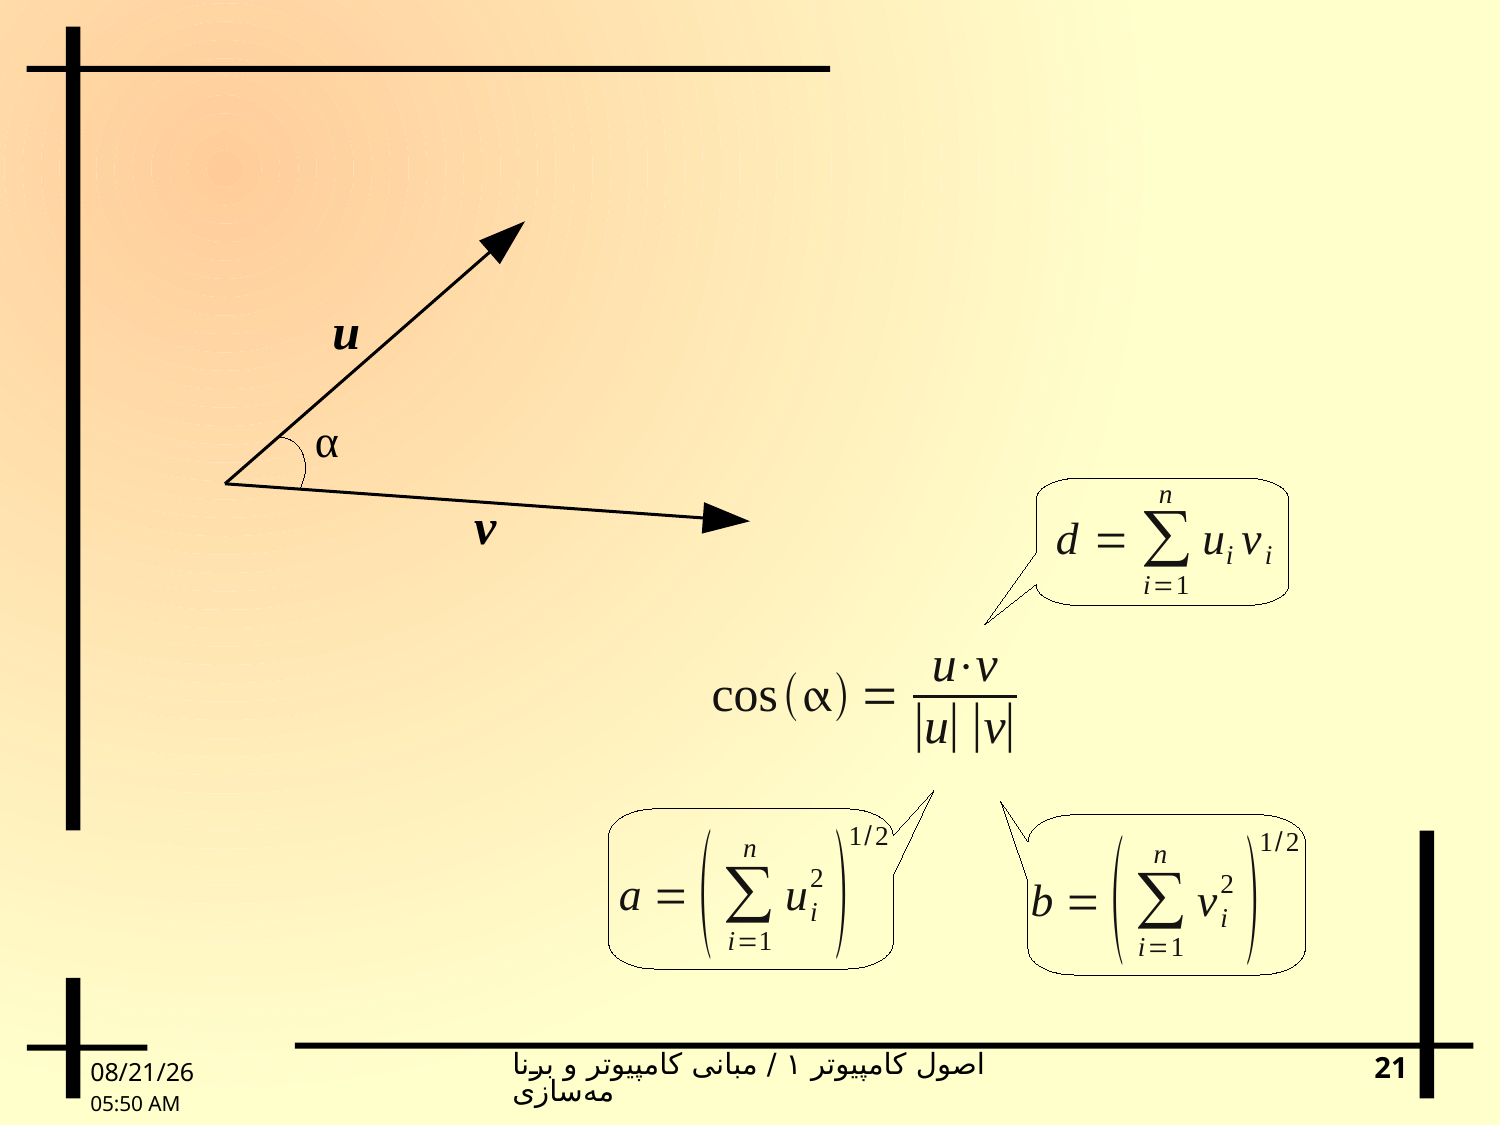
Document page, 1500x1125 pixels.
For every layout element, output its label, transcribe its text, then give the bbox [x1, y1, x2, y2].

text_box u [317, 297, 370, 368]
chart [1024, 826, 1306, 969]
text_box α [300, 409, 352, 476]
chart [705, 637, 1027, 756]
text_box v [459, 492, 512, 563]
chart [610, 820, 895, 963]
chart [1047, 478, 1278, 601]
